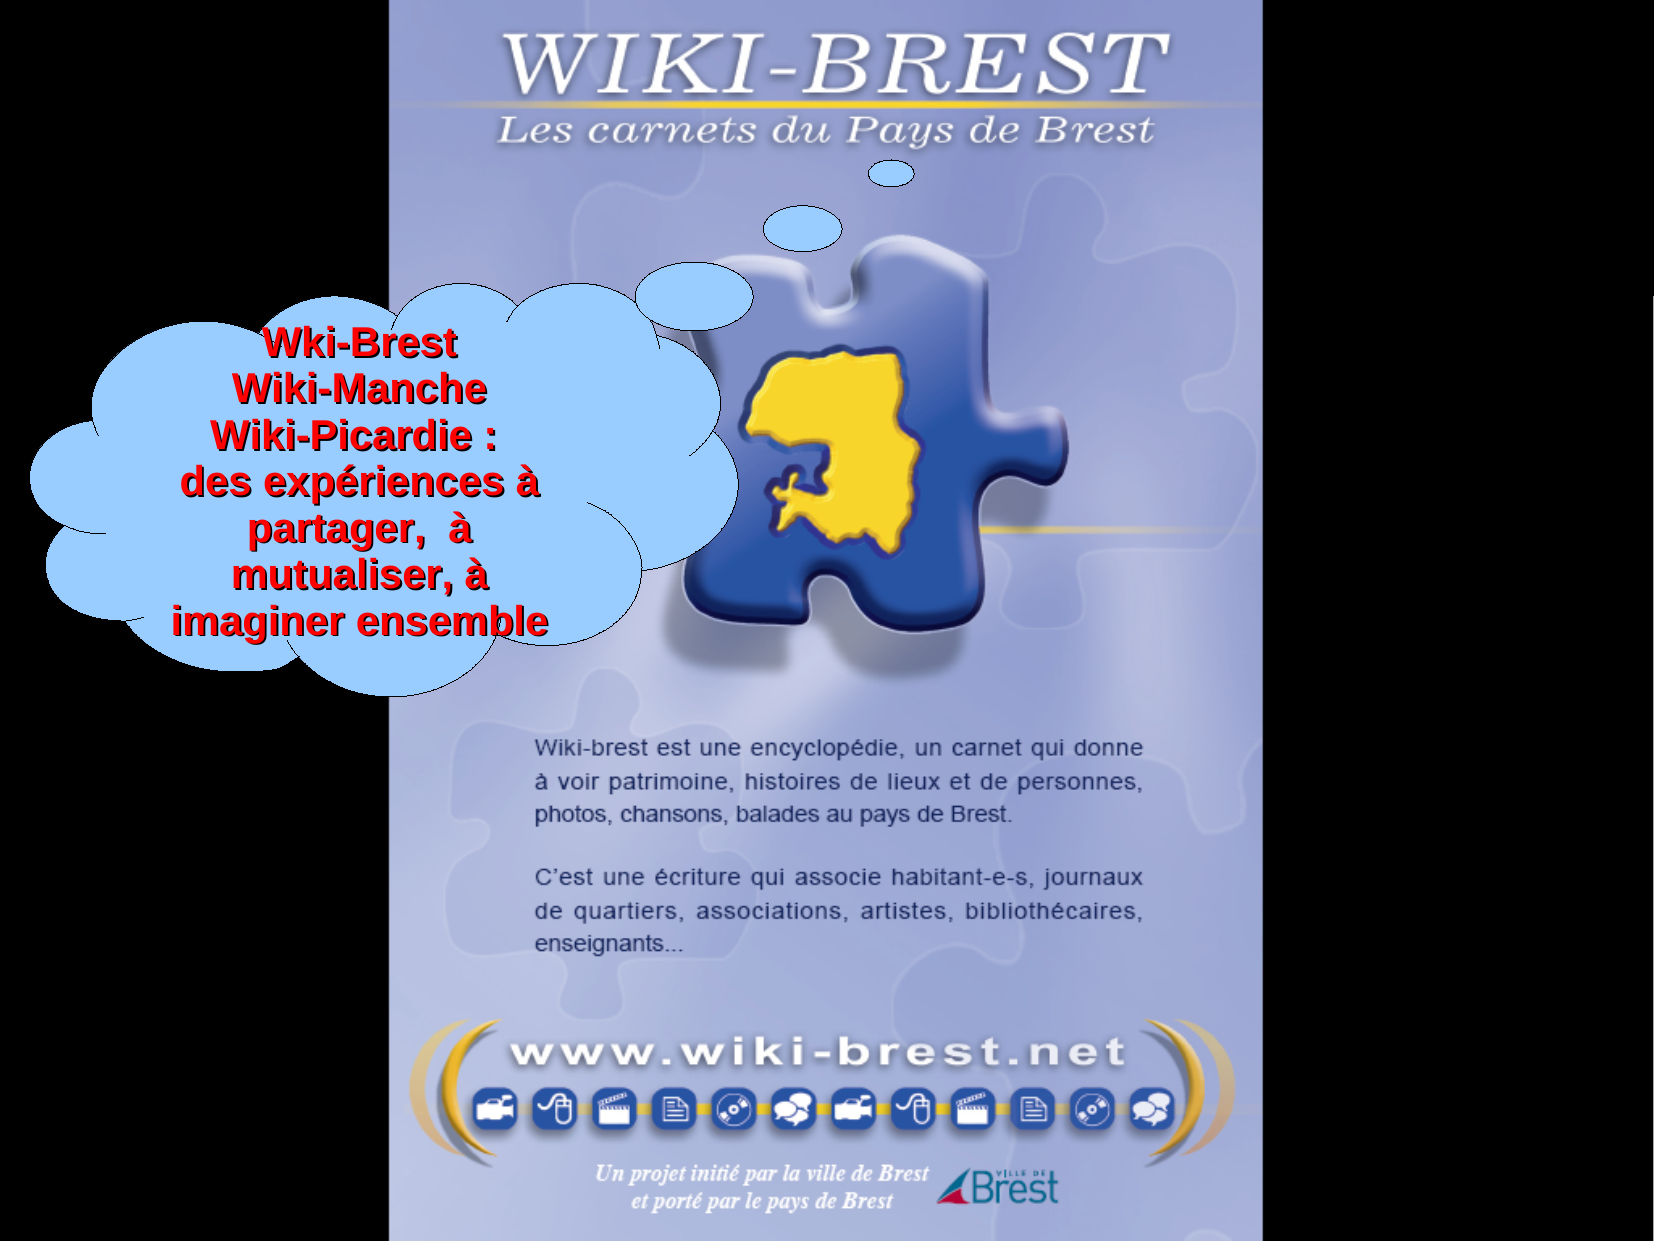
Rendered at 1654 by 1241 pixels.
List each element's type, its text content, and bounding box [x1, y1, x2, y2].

text_box Wki-Brest Wiki-Manche Wiki-Picardie : des expériences à partager, à mutualiser, à imaginer ensemble [763, 205, 843, 252]
text_box Wki-Brest Wiki-Manche Wiki-Picardie : des expériences à partager, à mutualiser, à imaginer ensemble [29, 262, 754, 697]
picture [0, 0, 1654, 1241]
